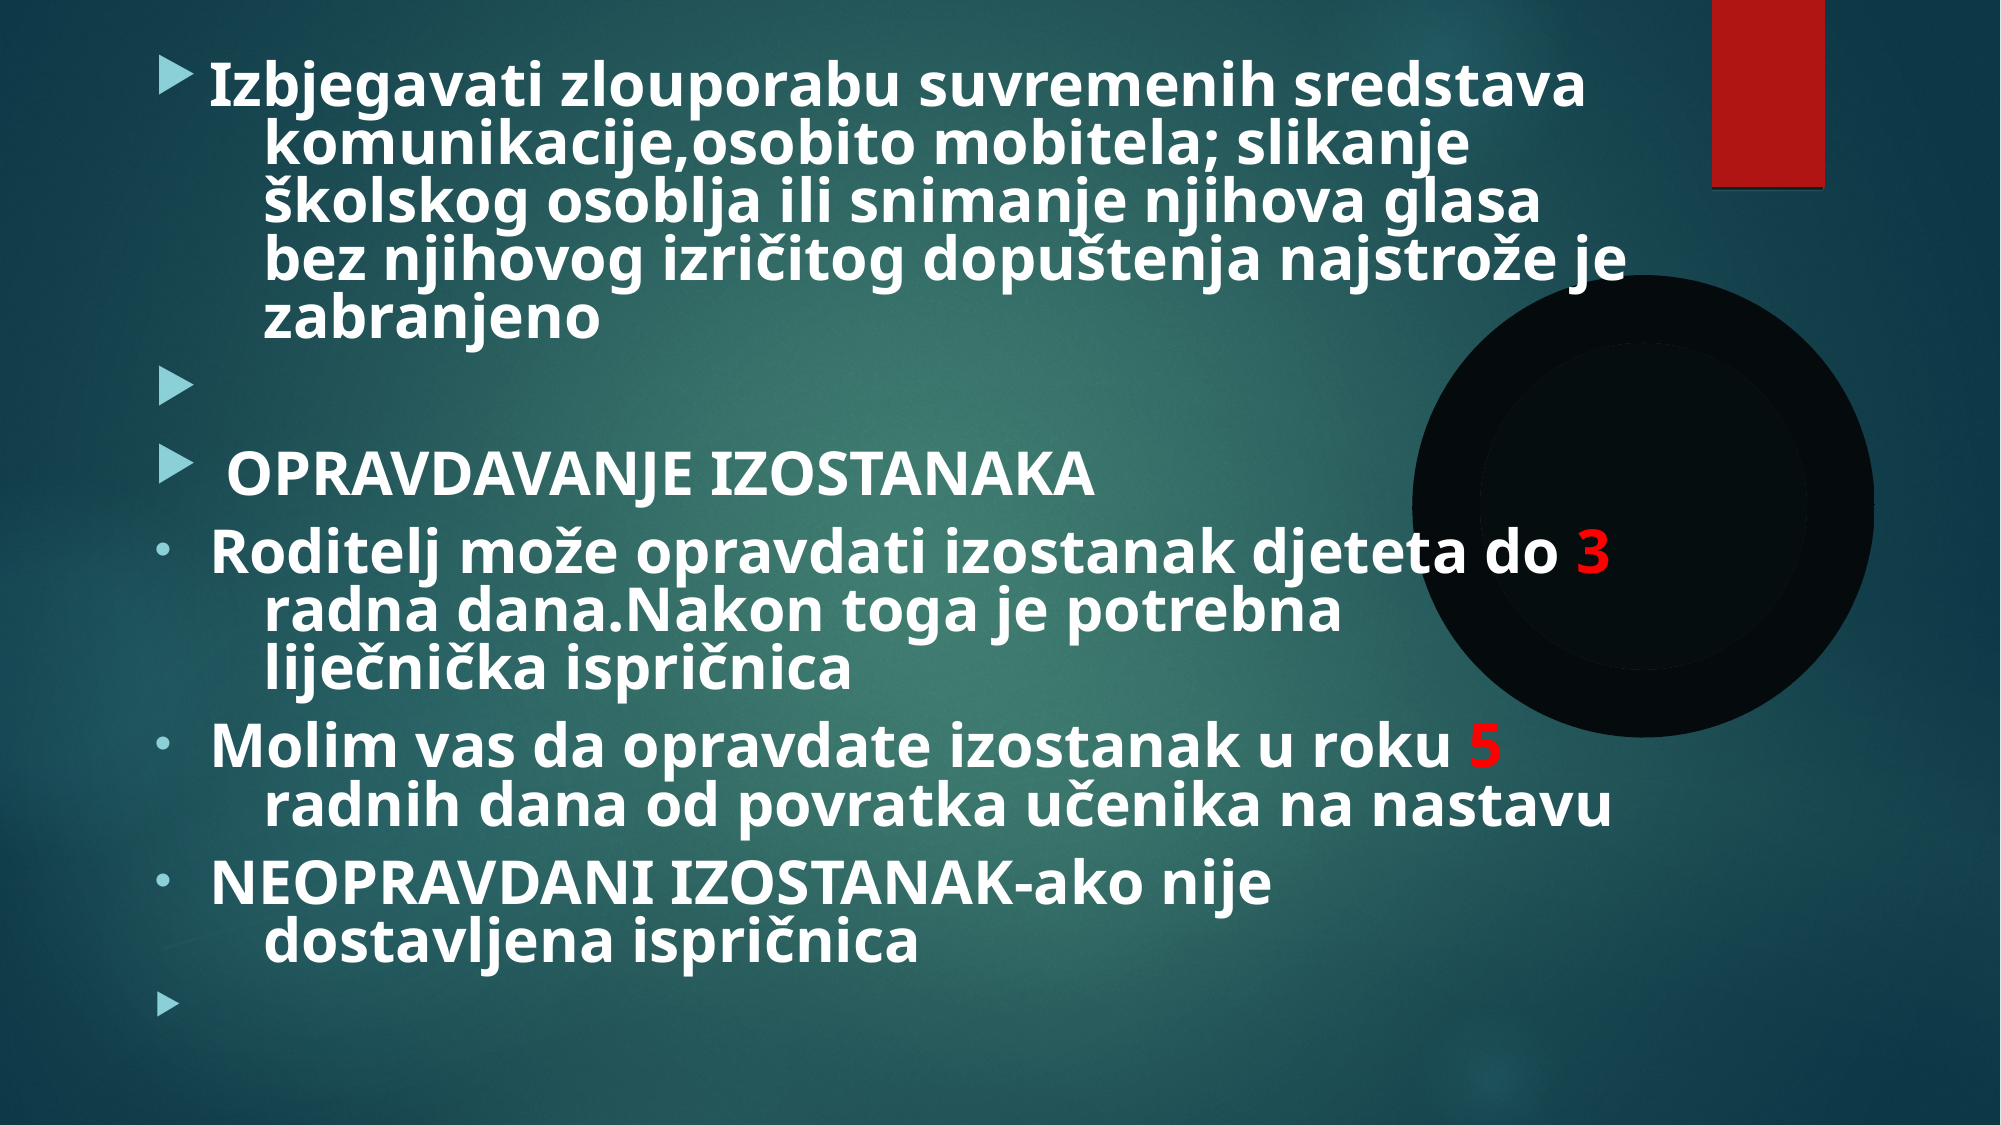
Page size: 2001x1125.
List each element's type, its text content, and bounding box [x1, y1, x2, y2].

list Izbjegavati zlouporabu suvremenih sredstava komunikacije,osobito mobitela; slikanje školskog osoblja ili snimanje njihova glasa bez njihovog izričitog dopuštenja najstrože je zabranjeno OPRAVDAVANJE IZOSTANAKA Roditelj može opravdati izostanak djeteta do 3 radna dana.Nakon toga je potrebna liječnička ispričnica Molim vas da opravdate izostanak u roku 5 radnih dana od povratka učenika na nastavu NEOPRAVDANI IZOSTANAK-ako nije dostavljena ispričnica [139, 52, 1649, 1026]
